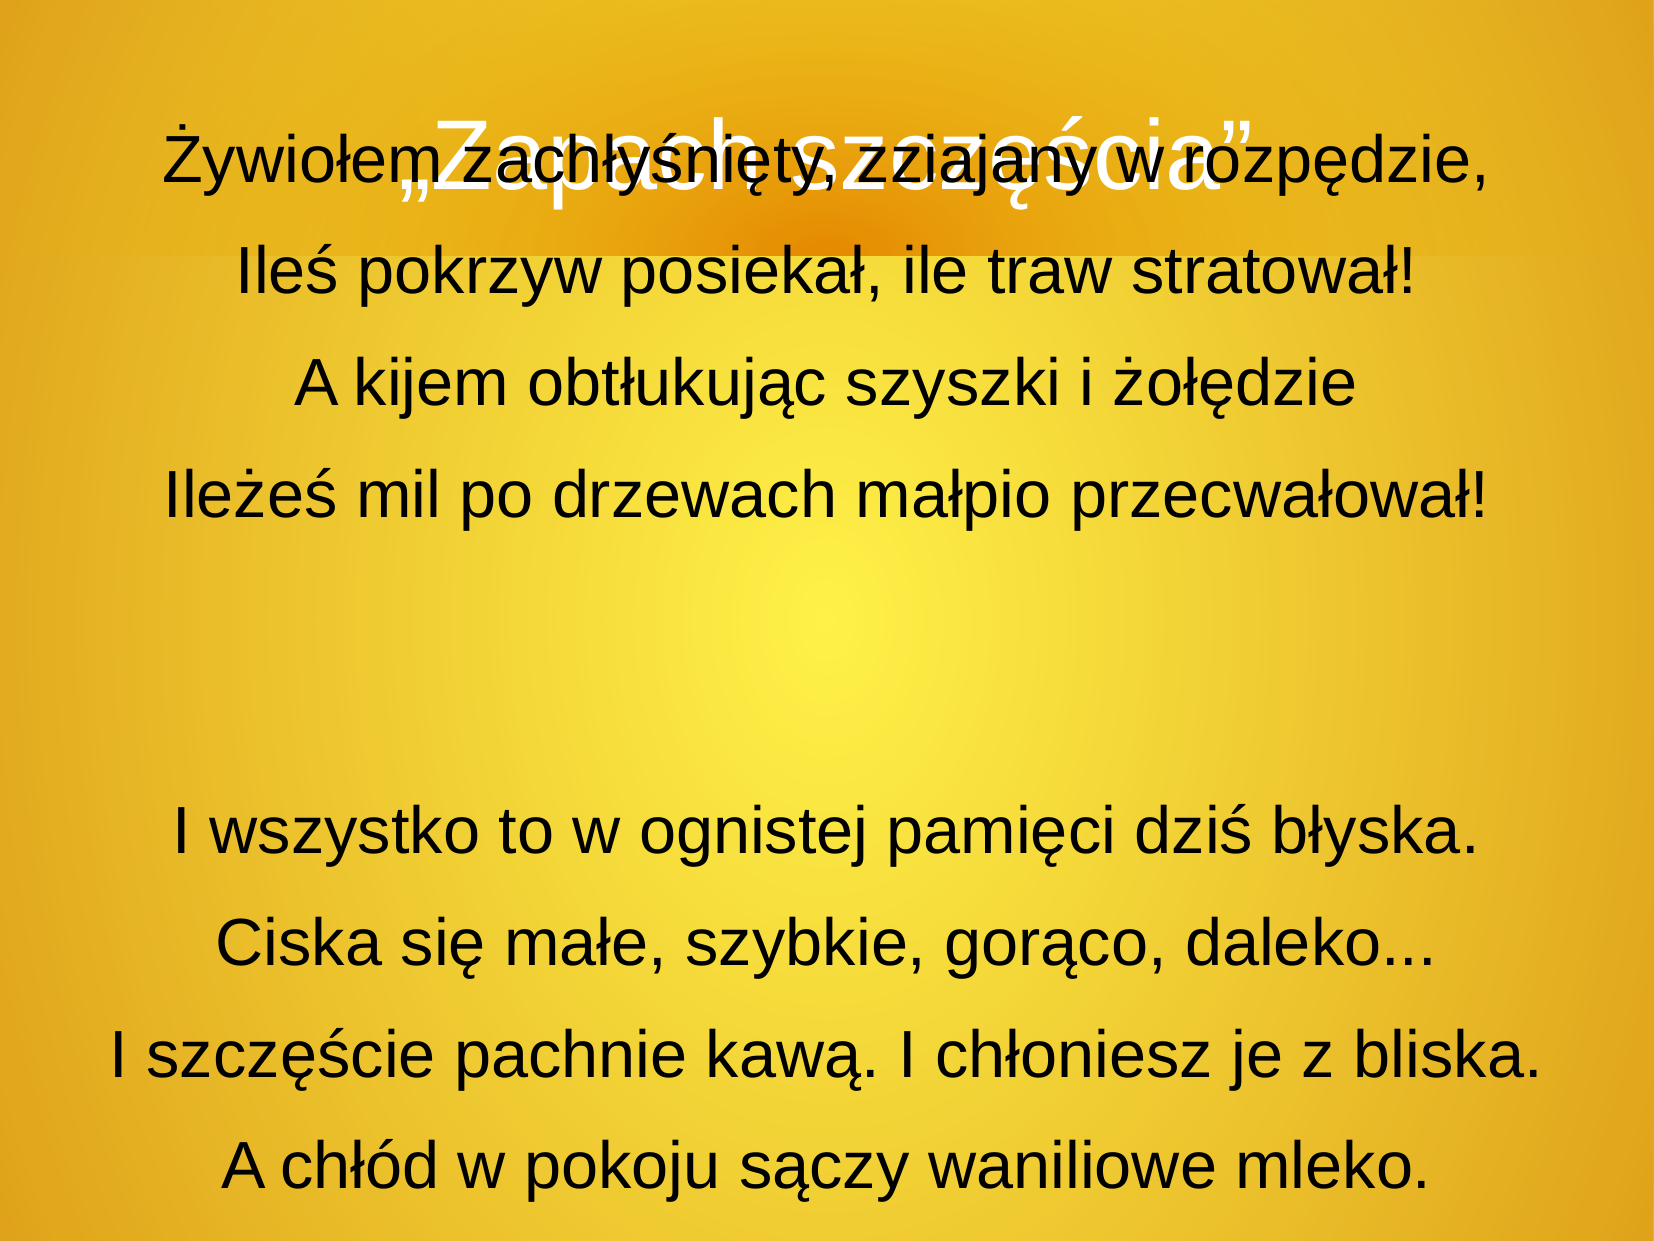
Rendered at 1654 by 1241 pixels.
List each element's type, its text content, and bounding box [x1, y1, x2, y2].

title „Zapach szczęścia” [82, 47, 1571, 252]
subtitle Żywiołem zachłyśnięty, zziajany w rozpędzie, Ileś pokrzyw posiekał, ile traw stratował! A kijem obtłukując szyszki i żołędzie Ileżeś mil po drzewach małpio przecwałował! I wszystko to w ognistej pamięci dziś błyska. Ciska się małe, szybkie, gorąco, daleko... I szczęście pachnie kawą. I chłoniesz je z bliska. A chłód w pokoju sączy waniliowe mleko. [82, 284, 1571, 1033]
